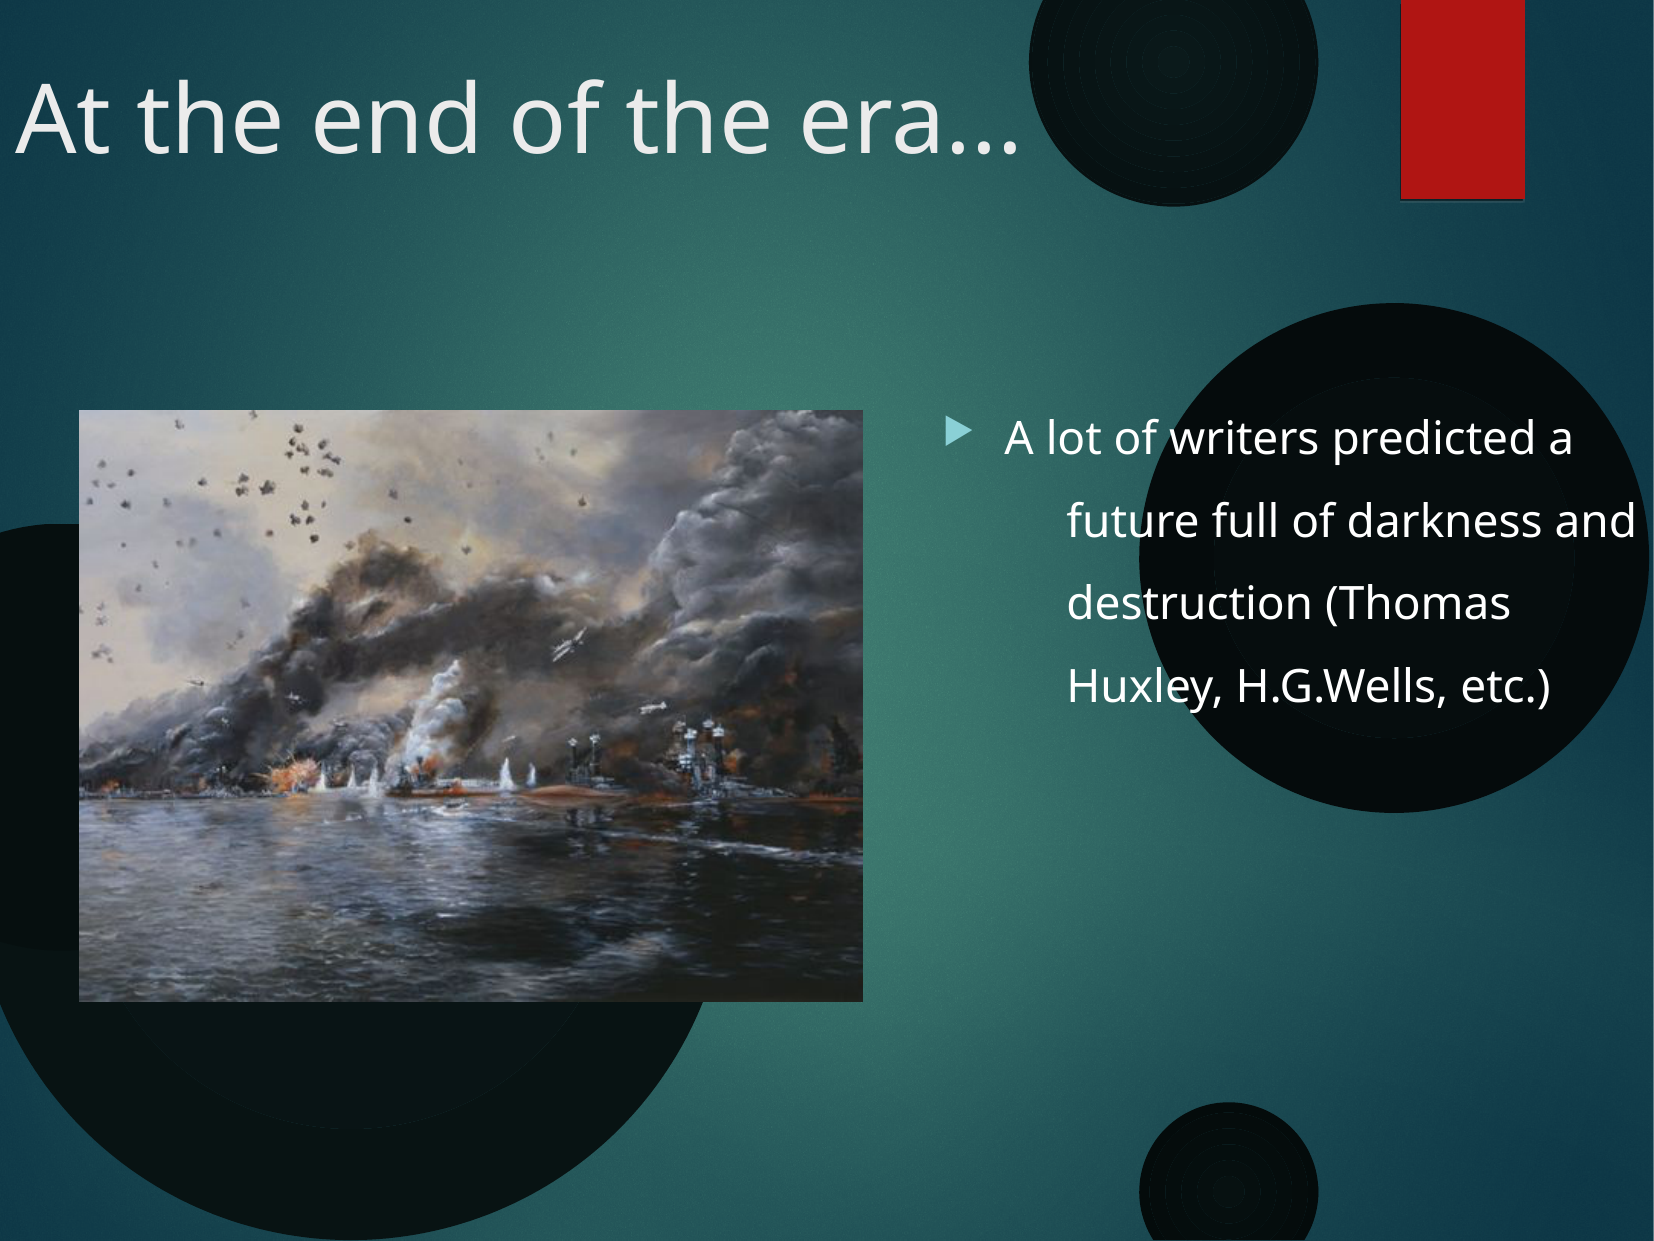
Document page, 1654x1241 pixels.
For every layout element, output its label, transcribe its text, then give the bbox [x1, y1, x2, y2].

title At the end of the era... [0, 49, 1489, 257]
picture [79, 410, 863, 1002]
list A lot of writers predicted a future full of darkness and destruction (Thomas Huxley, H.G.Wells, etc.) [927, 373, 1654, 1047]
